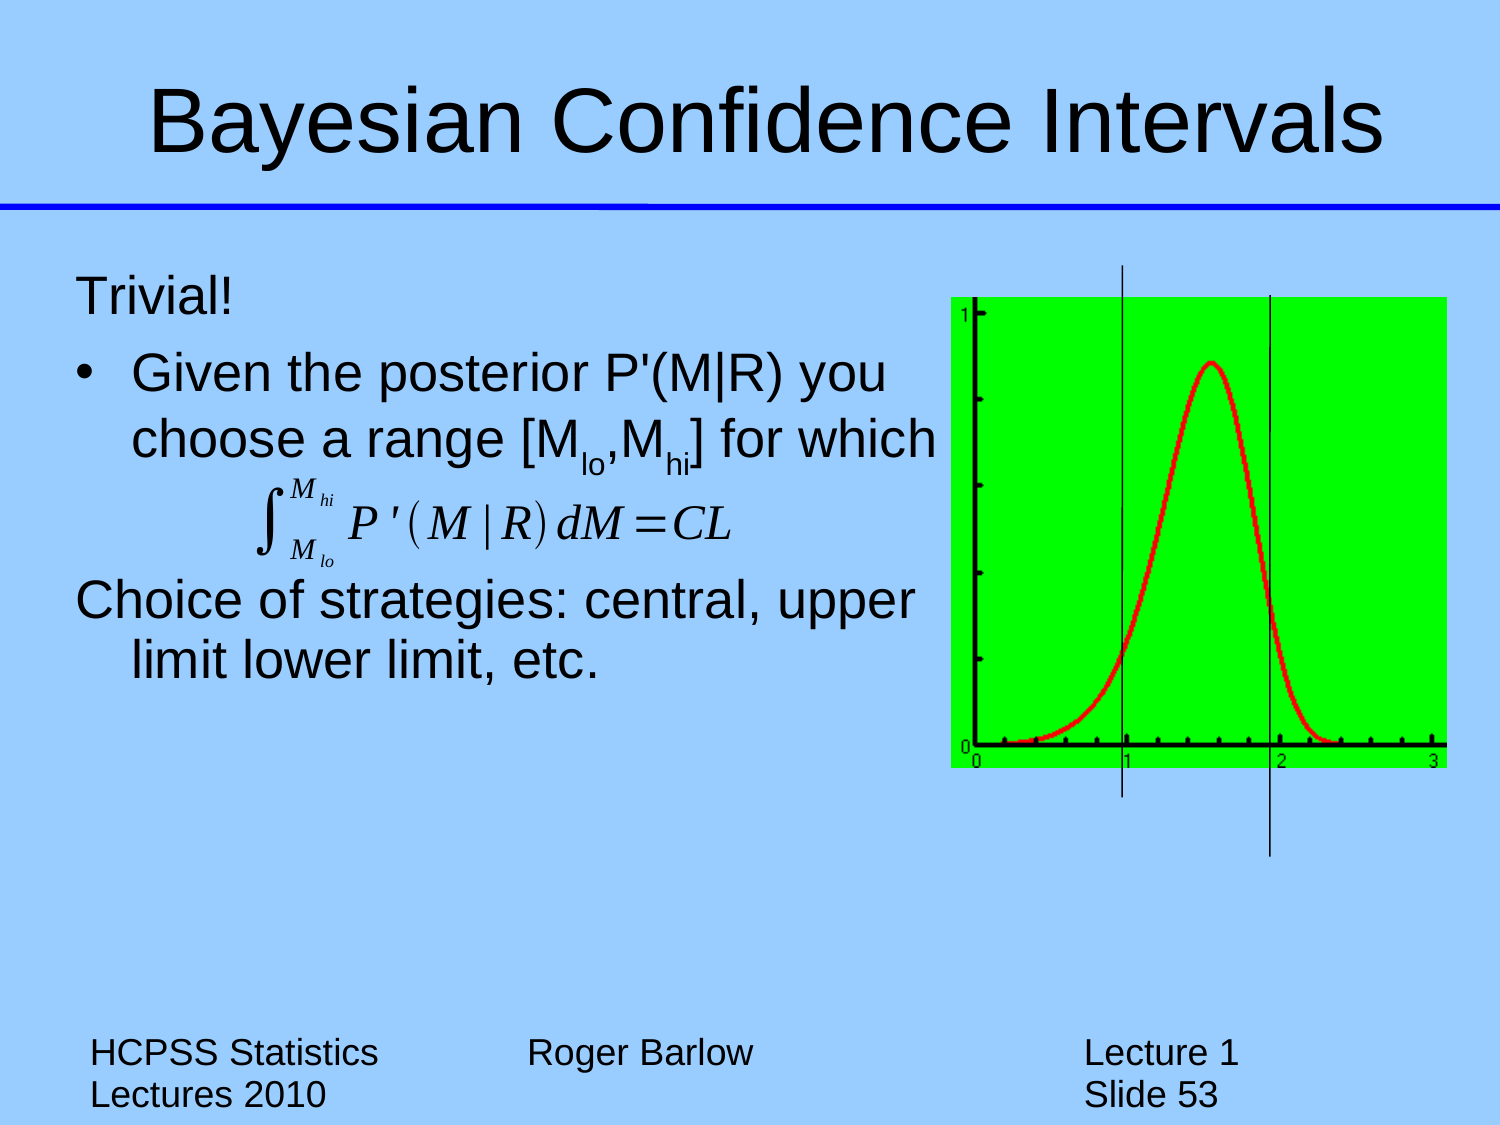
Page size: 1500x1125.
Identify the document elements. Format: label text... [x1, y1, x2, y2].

picture [951, 297, 1121, 768]
picture [1271, 297, 1447, 768]
title Bayesian Confidence Intervals [118, 59, 1418, 178]
list Trivial! Given the posterior P'(M|R) you choose a range [Mlo,Mhi] for which Choice of strategies: central, upper limit lower limit, etc. [75, 262, 945, 1006]
picture [1123, 297, 1269, 768]
chart [243, 472, 739, 572]
